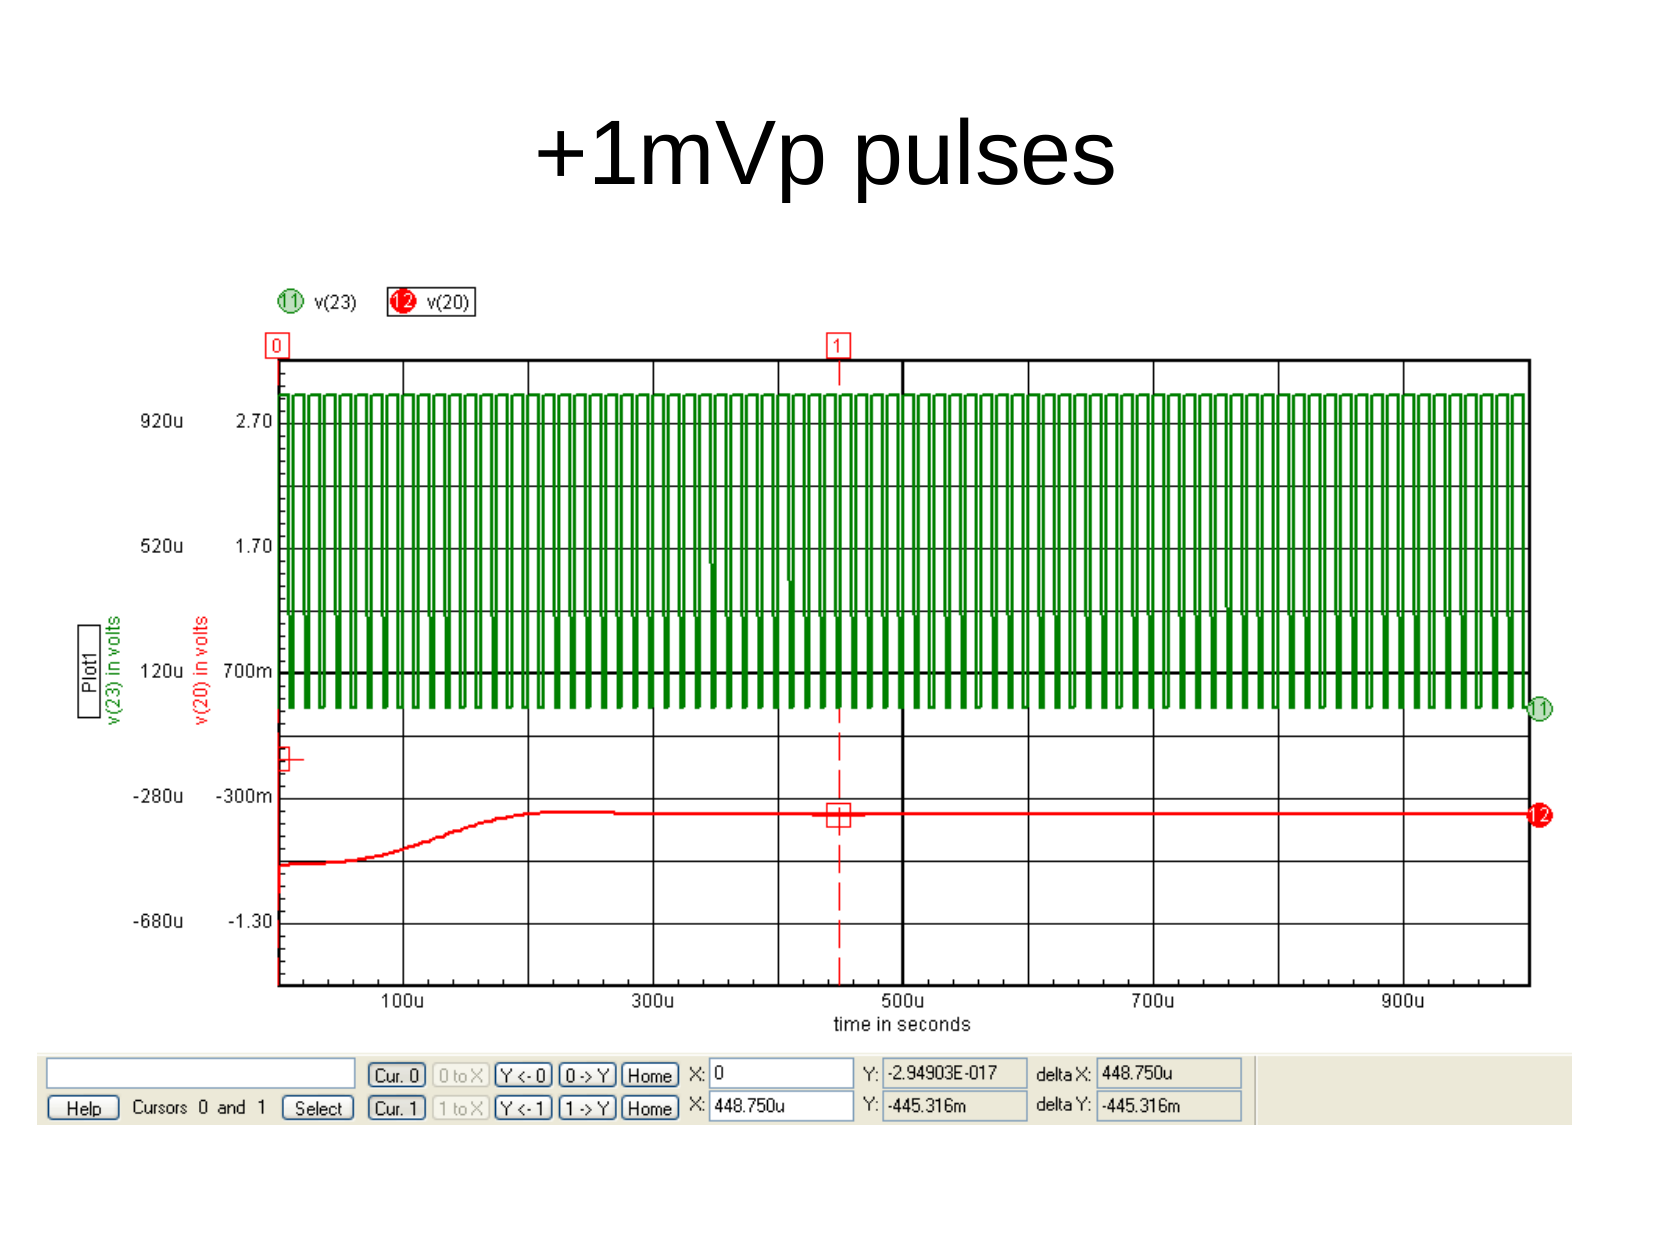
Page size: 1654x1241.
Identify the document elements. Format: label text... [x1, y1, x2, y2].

picture [37, 281, 1572, 1126]
title +1mVp pulses [82, 56, 1571, 250]
